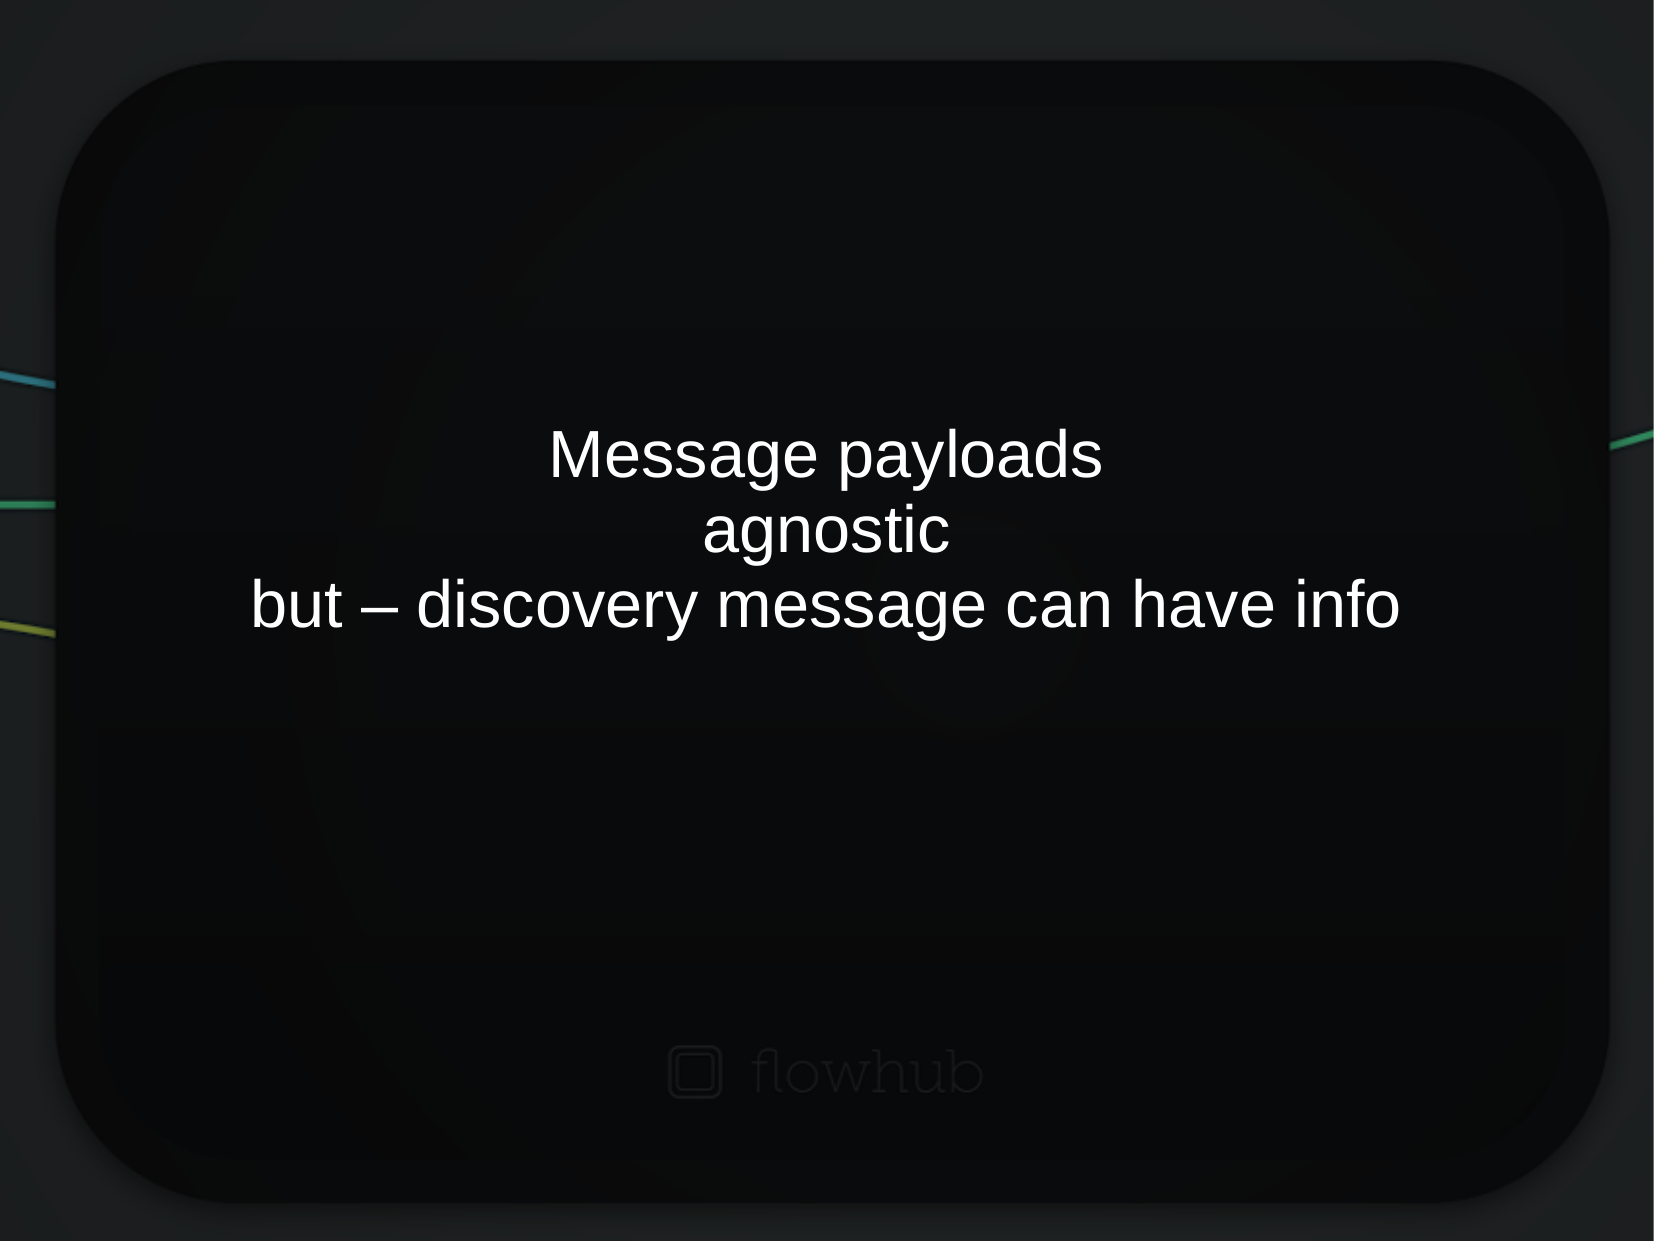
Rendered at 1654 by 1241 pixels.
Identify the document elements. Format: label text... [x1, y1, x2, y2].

subtitle Message payloads agnostic but – discovery message can have info [82, 49, 1571, 1010]
picture [0, 0, 1654, 1241]
